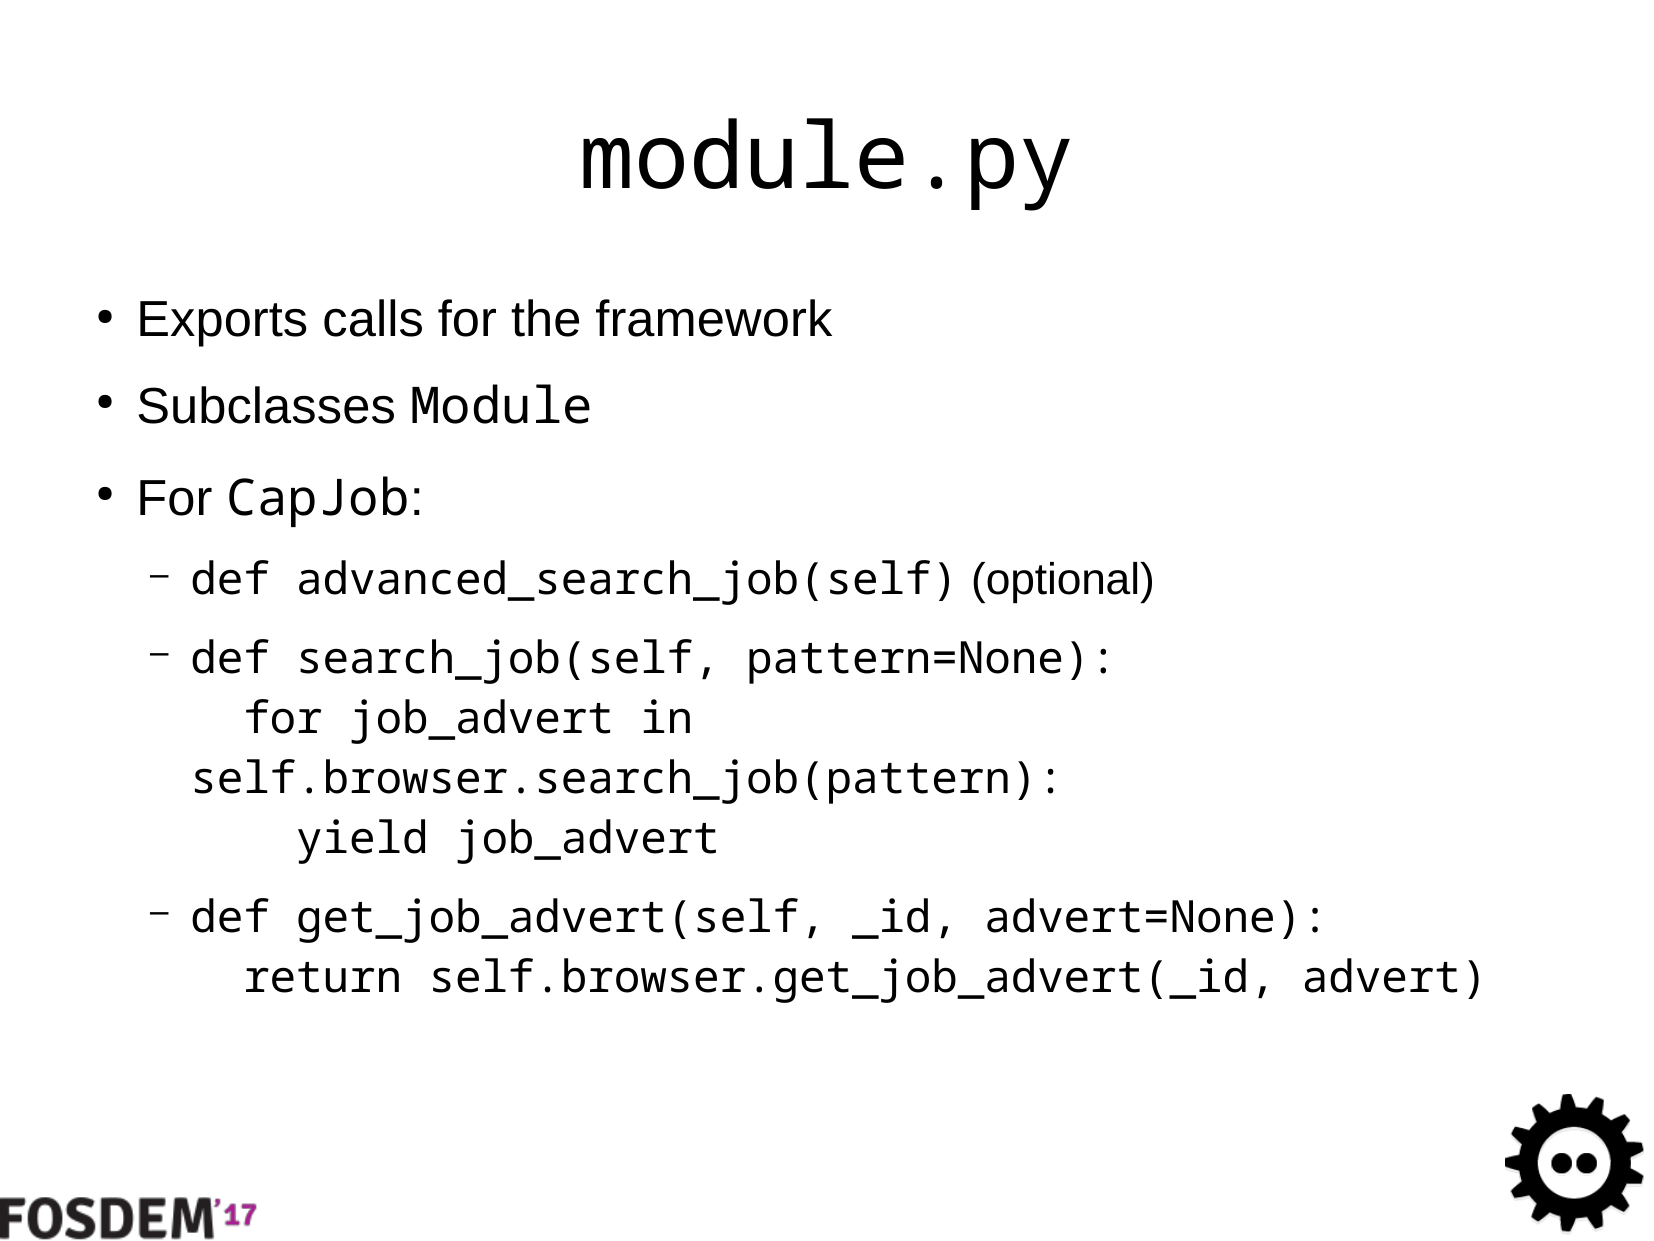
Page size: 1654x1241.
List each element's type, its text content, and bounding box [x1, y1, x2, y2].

title module.py [82, 49, 1571, 257]
picture [0, 1196, 258, 1241]
picture [1505, 1094, 1648, 1235]
list Exports calls for the framework Subclasses Module For CapJob: def advanced_search_job(self) (optional) def search_job(self, pattern=None): for job_advert in self.browser.search_job(pattern): yield job_advert def get_job_advert(self, _id, advert=None): return self.browser.get_job_advert(_id, advert) [82, 290, 1571, 1010]
